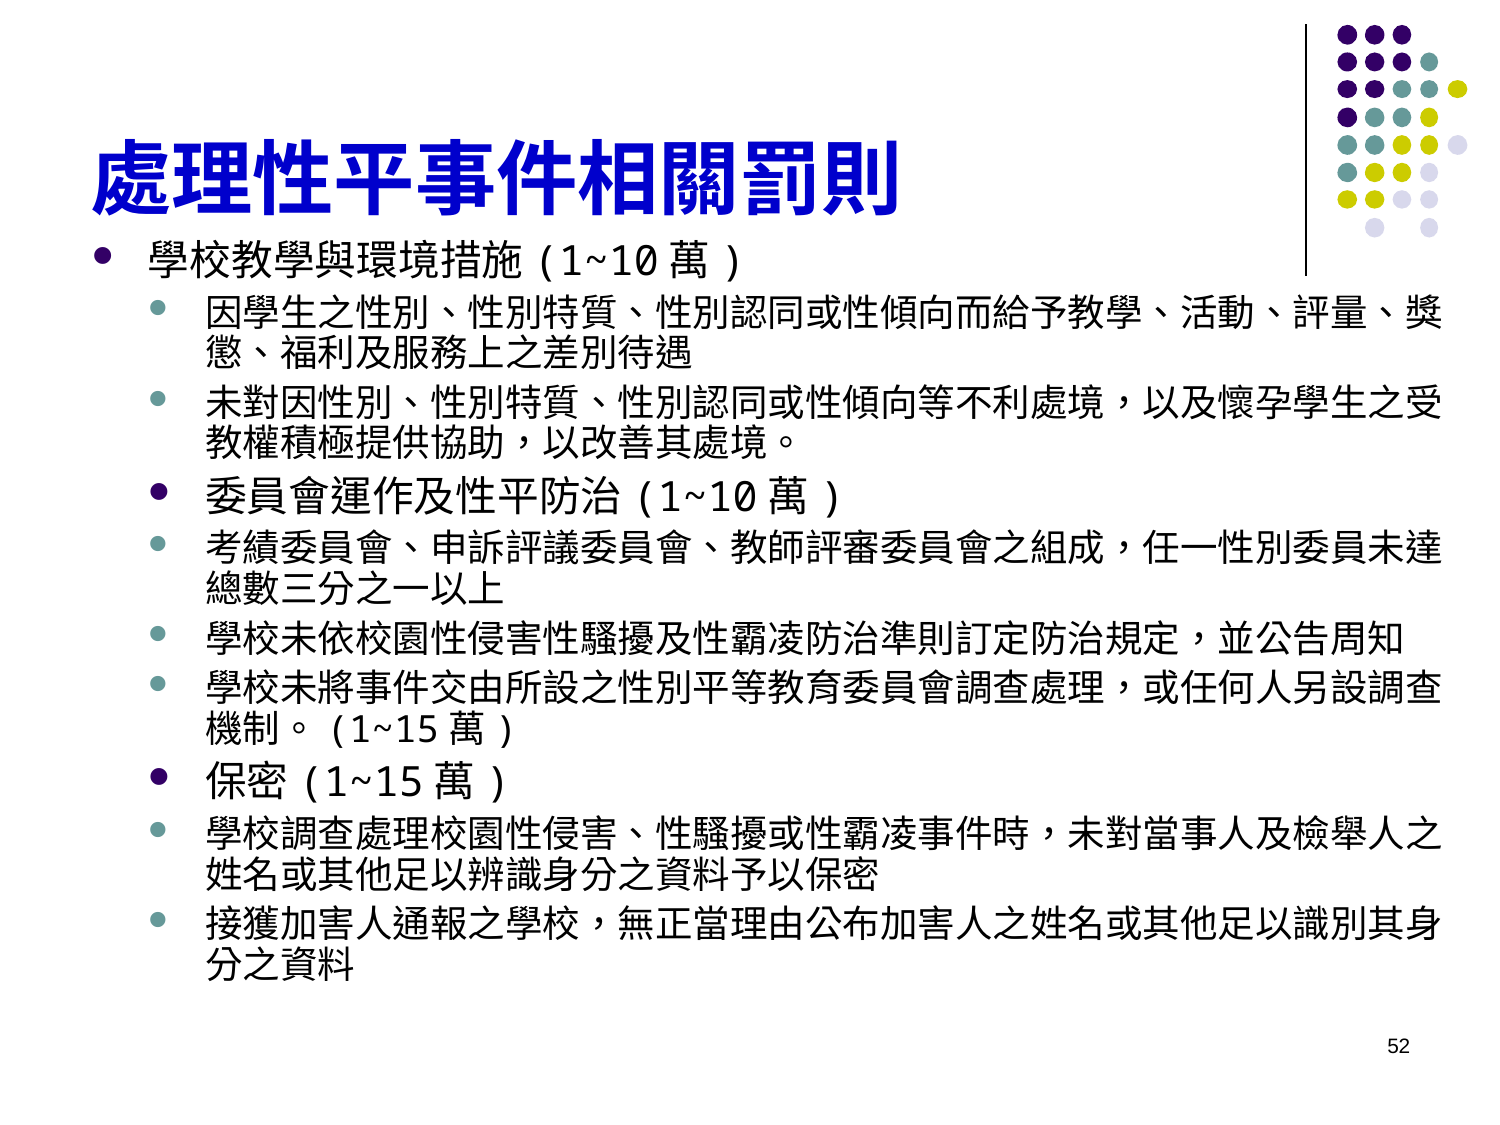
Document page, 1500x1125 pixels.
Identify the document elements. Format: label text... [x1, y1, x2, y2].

list 學校教學與環境措施(1~10萬) 因學生之性別、性別特質、性別認同或性傾向而給予教學、活動、評量、獎懲、福利及服務上之差別待遇 未對因性別、性別特質、性別認同或性傾向等不利處境，以及懷孕學生之受教權積極提供協助，以改善其處境。 委員會運作及性平防治(1~10萬) 考績委員會、申訴評議委員會、教師評審委員會之組成，任一性別委員未達總數三分之一以上 學校未依校園性侵害性騷擾及性霸凌防治準則訂定防治規定，並公告周知 學校未將事件交由所設之性別平等教育委員會調查處理，或任何人另設調查機制。(1~15萬) 保密(1~15萬) 學校調查處理校園性侵害、性騷擾或性霸凌事件時，未對當事人及檢舉人之姓名或其他足以辨識身分之資料予以保密 接獲加害人通報之學校，無正當理由公布加害人之姓名或其他足以識別其身分之資料 [76, 231, 1461, 1071]
text_box <number> [1074, 1025, 1426, 1101]
title 處理性平事件相關罰則 [74, 20, 1313, 233]
